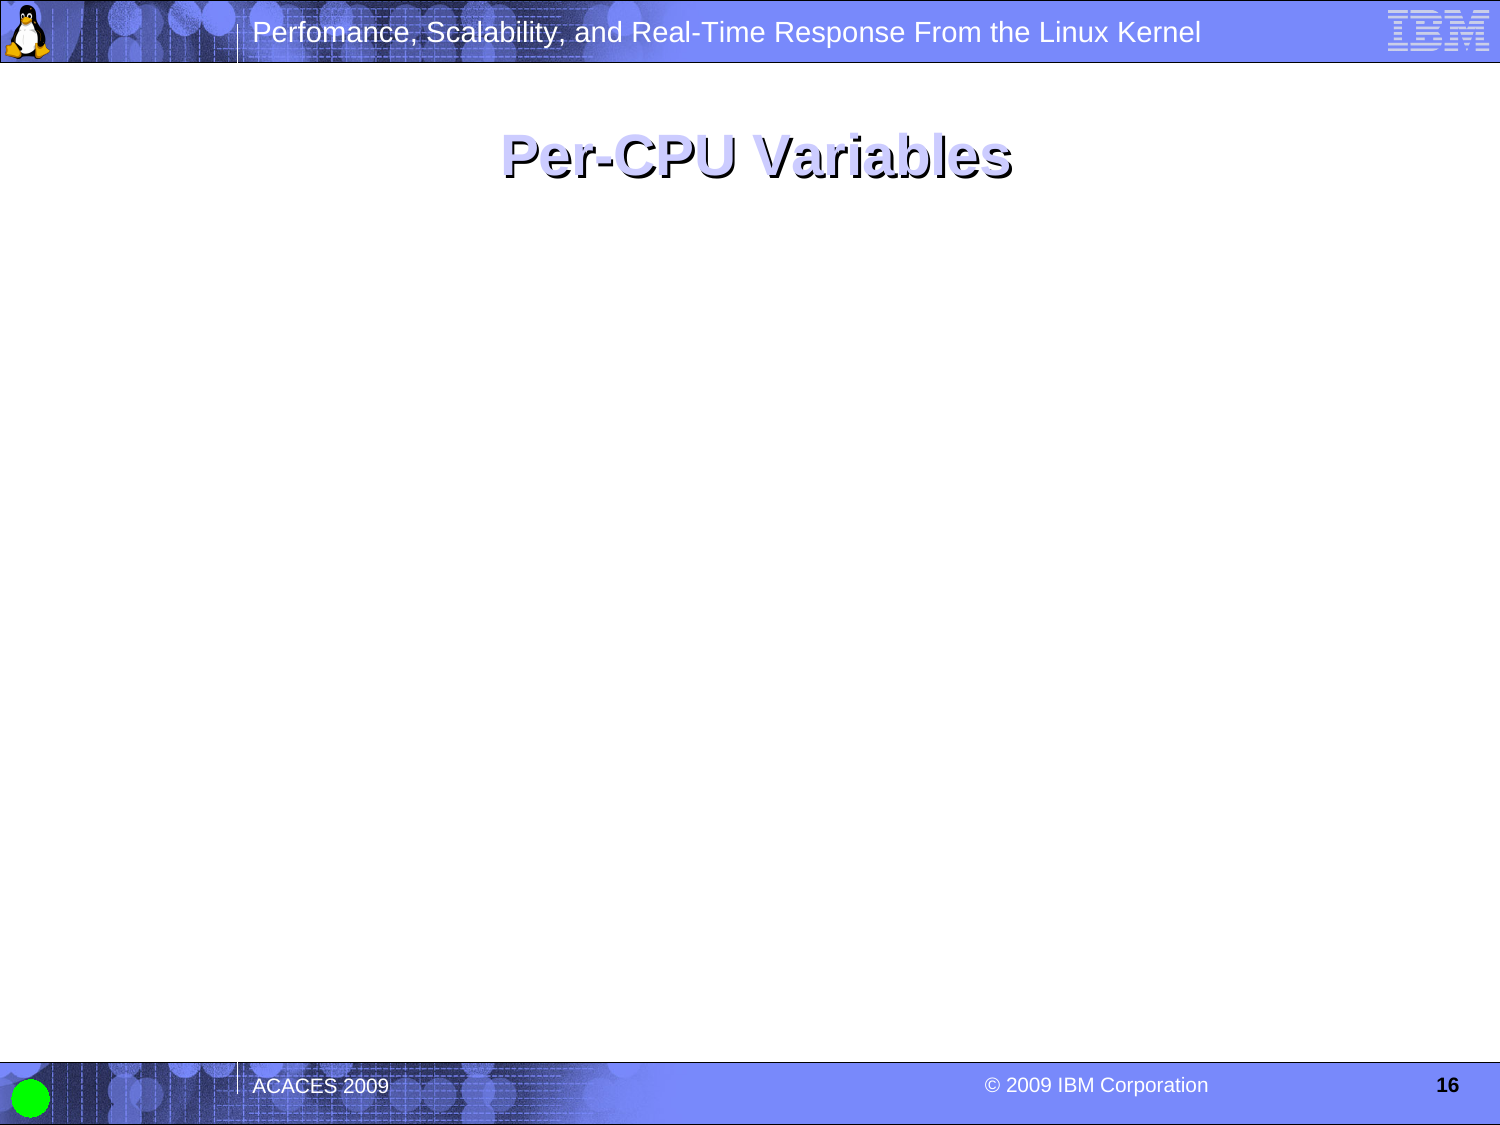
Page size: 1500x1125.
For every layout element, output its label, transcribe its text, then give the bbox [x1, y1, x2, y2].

text_box [11, 1079, 50, 1118]
picture [1, 1, 1500, 62]
picture [0, 1063, 1500, 1124]
title Per-CPU Variables [79, 116, 1433, 199]
